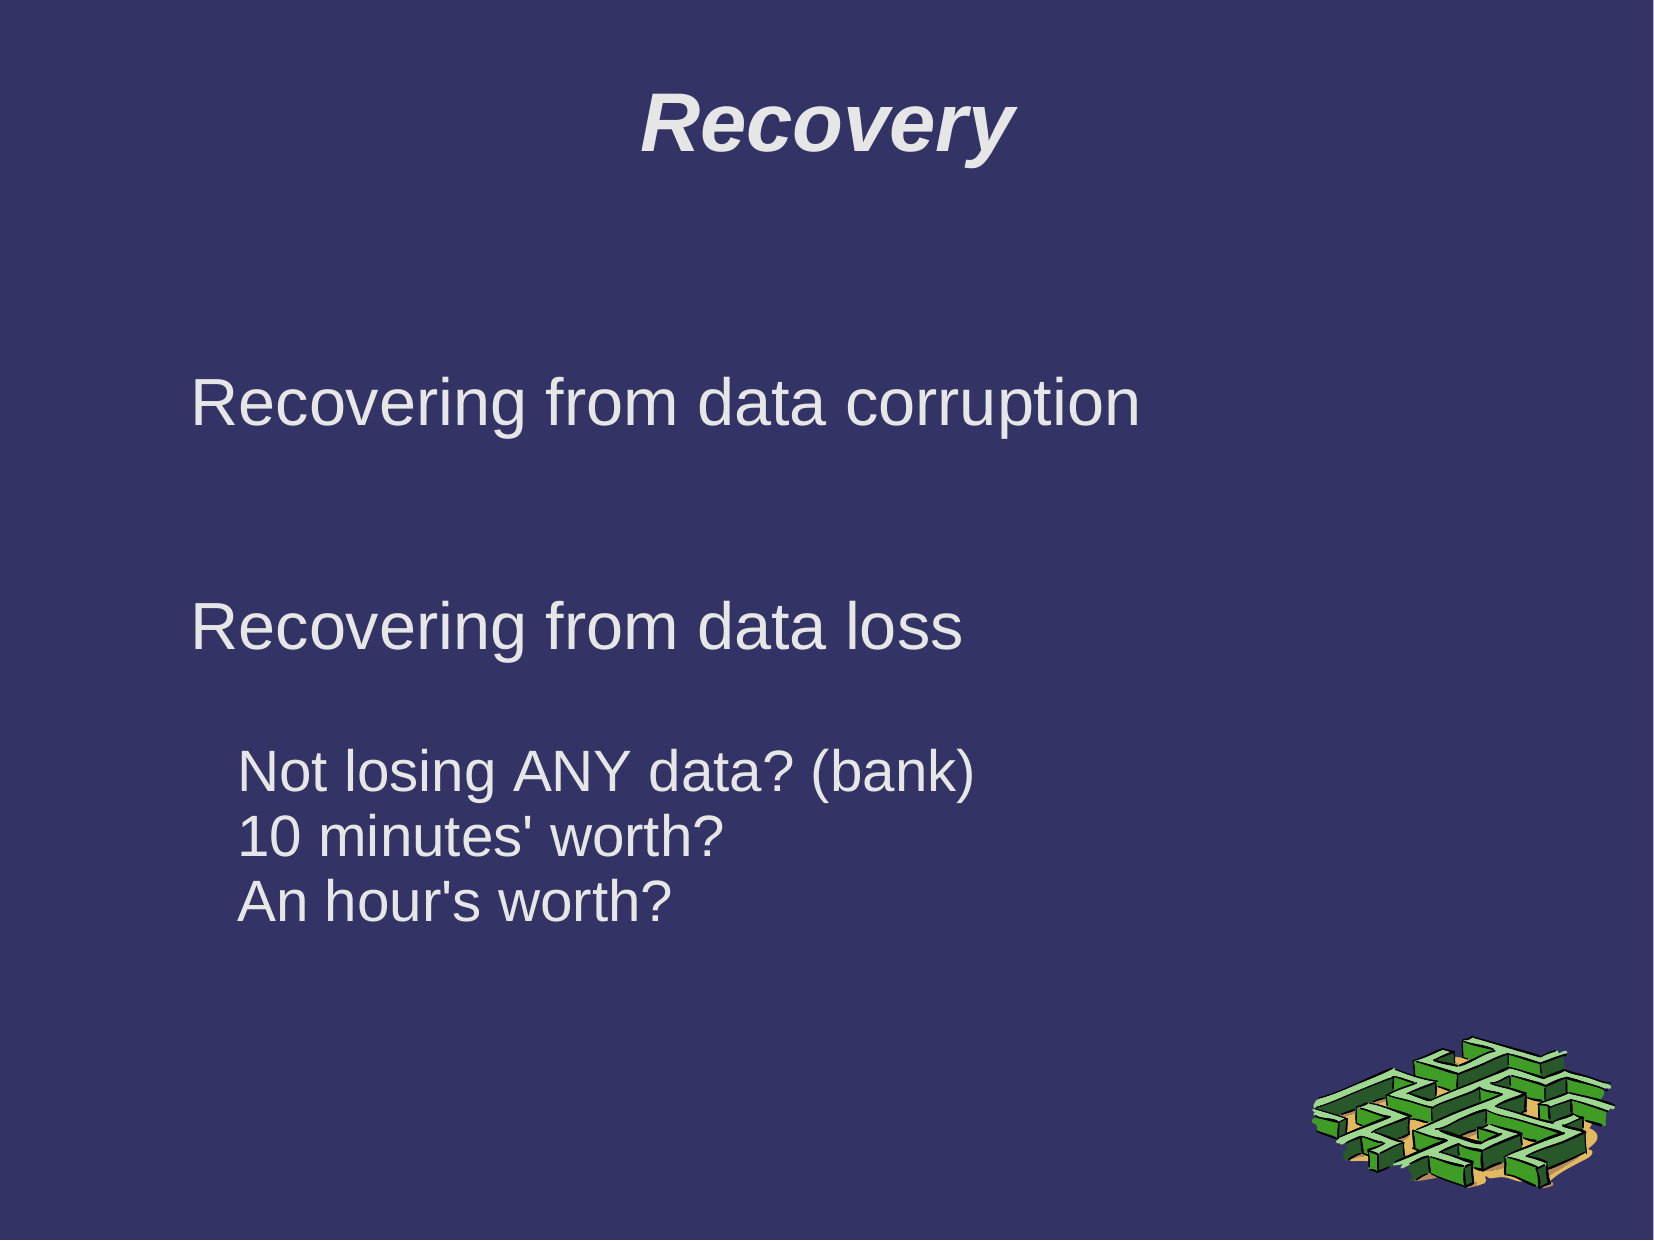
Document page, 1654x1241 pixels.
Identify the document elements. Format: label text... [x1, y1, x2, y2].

title Recovery [121, 19, 1534, 227]
list Recovering from data corruption Recovering from data loss Not losing ANY data? (bank) 10 minutes' worth? An hour's worth? [178, 364, 1570, 1147]
